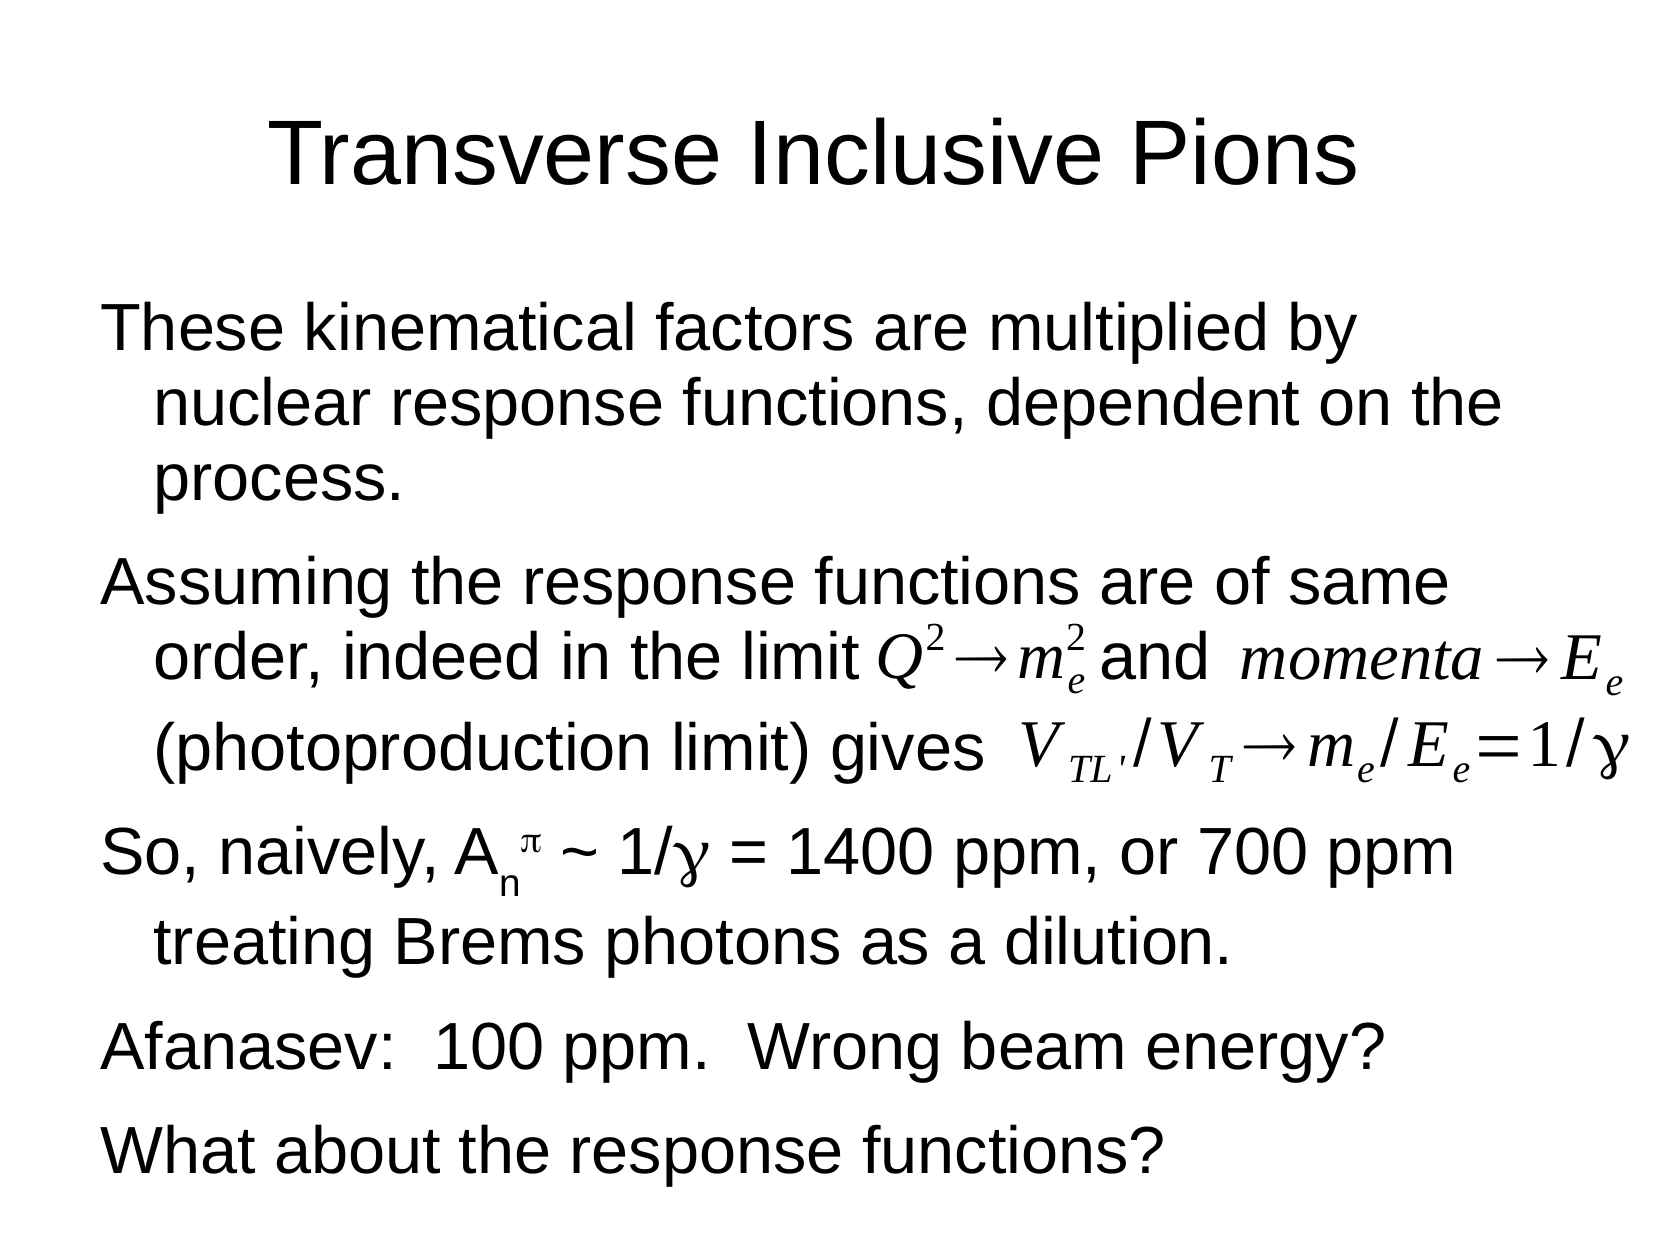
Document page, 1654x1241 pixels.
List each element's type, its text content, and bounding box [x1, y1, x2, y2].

chart [1011, 707, 1640, 792]
chart [869, 614, 1093, 703]
list These kinematical factors are multiplied by nuclear response functions, dependent on the process. Assuming the response functions are of same order, indeed in the limit and (photoproduction limit) gives So, naively, Anp ~ 1/g = 1400 ppm, or 700 ppm treating Brems photons as a dilution. Afanasev: 100 ppm. Wrong beam energy? What about the response functions? [82, 290, 1571, 1195]
title Transverse Inclusive Pions [82, 56, 1571, 250]
chart [1233, 620, 1630, 705]
